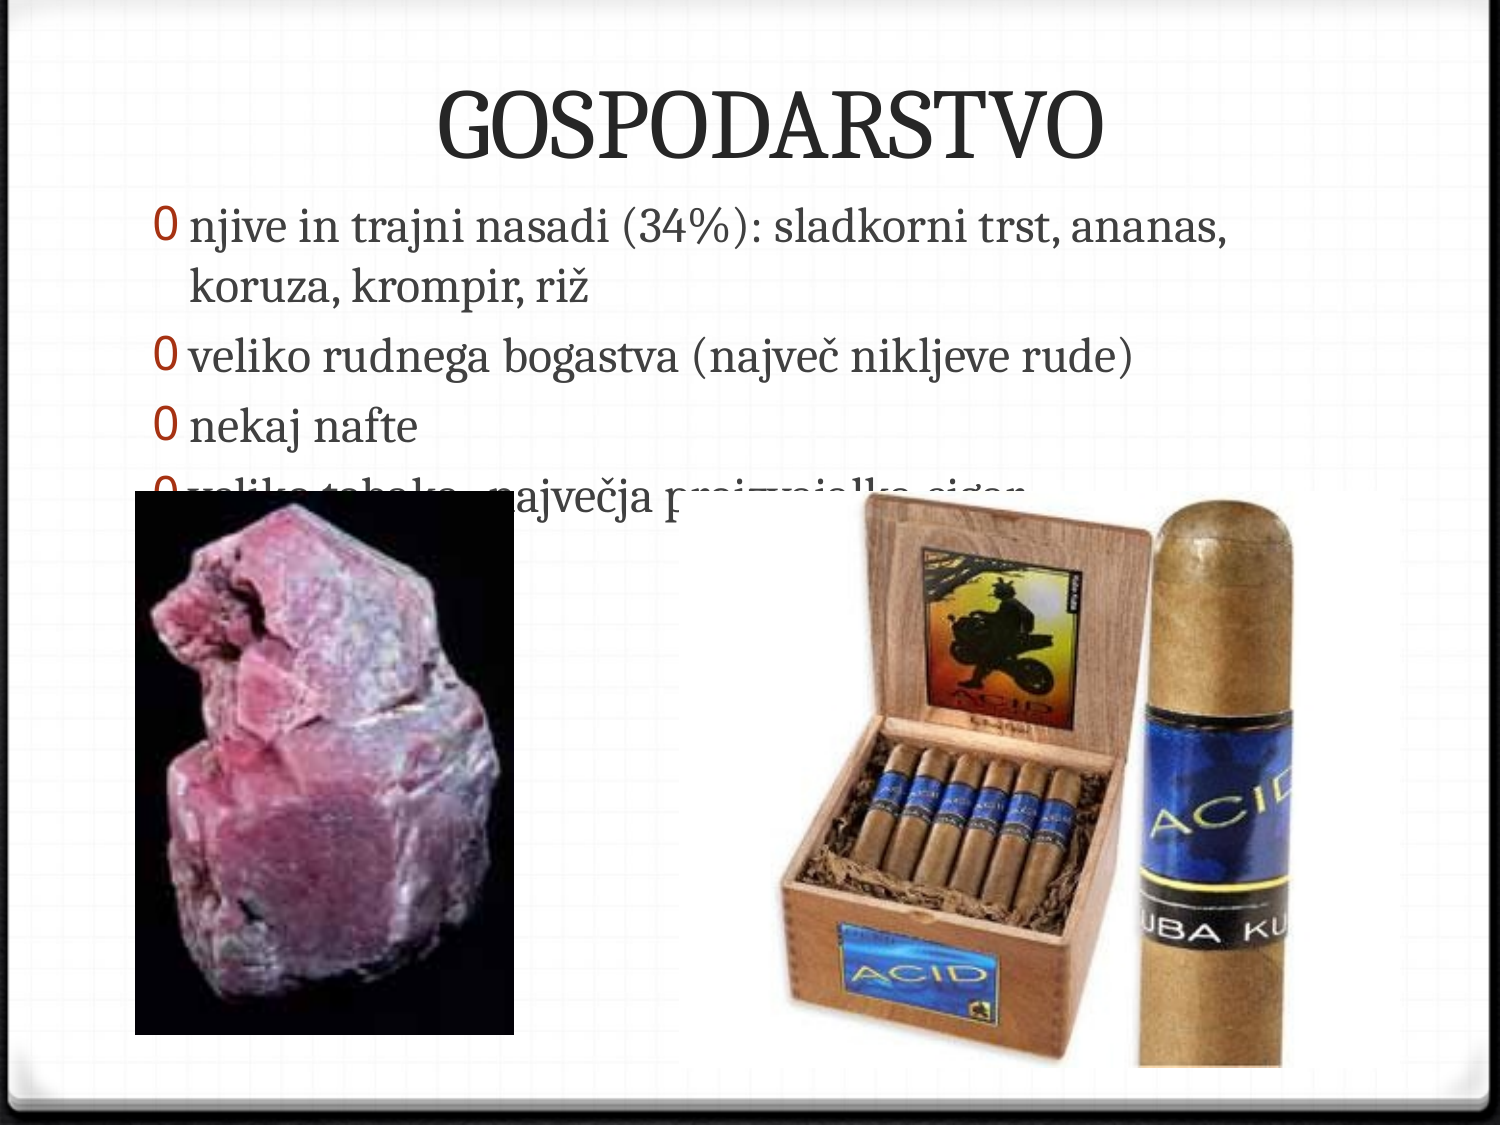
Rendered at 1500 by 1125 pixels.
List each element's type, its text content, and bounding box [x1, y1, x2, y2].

title GOSPODARSTVO [112, 0, 1432, 237]
picture [0, 0, 1500, 1125]
list njive in trajni nasadi (34%): sladkorni trst, ananas, koruza, krompir, riž veliko rudnega bogastva (največ nikljeve rude) nekaj nafte veliko tobaka- največja proizvajalka cigar [137, 184, 1363, 833]
